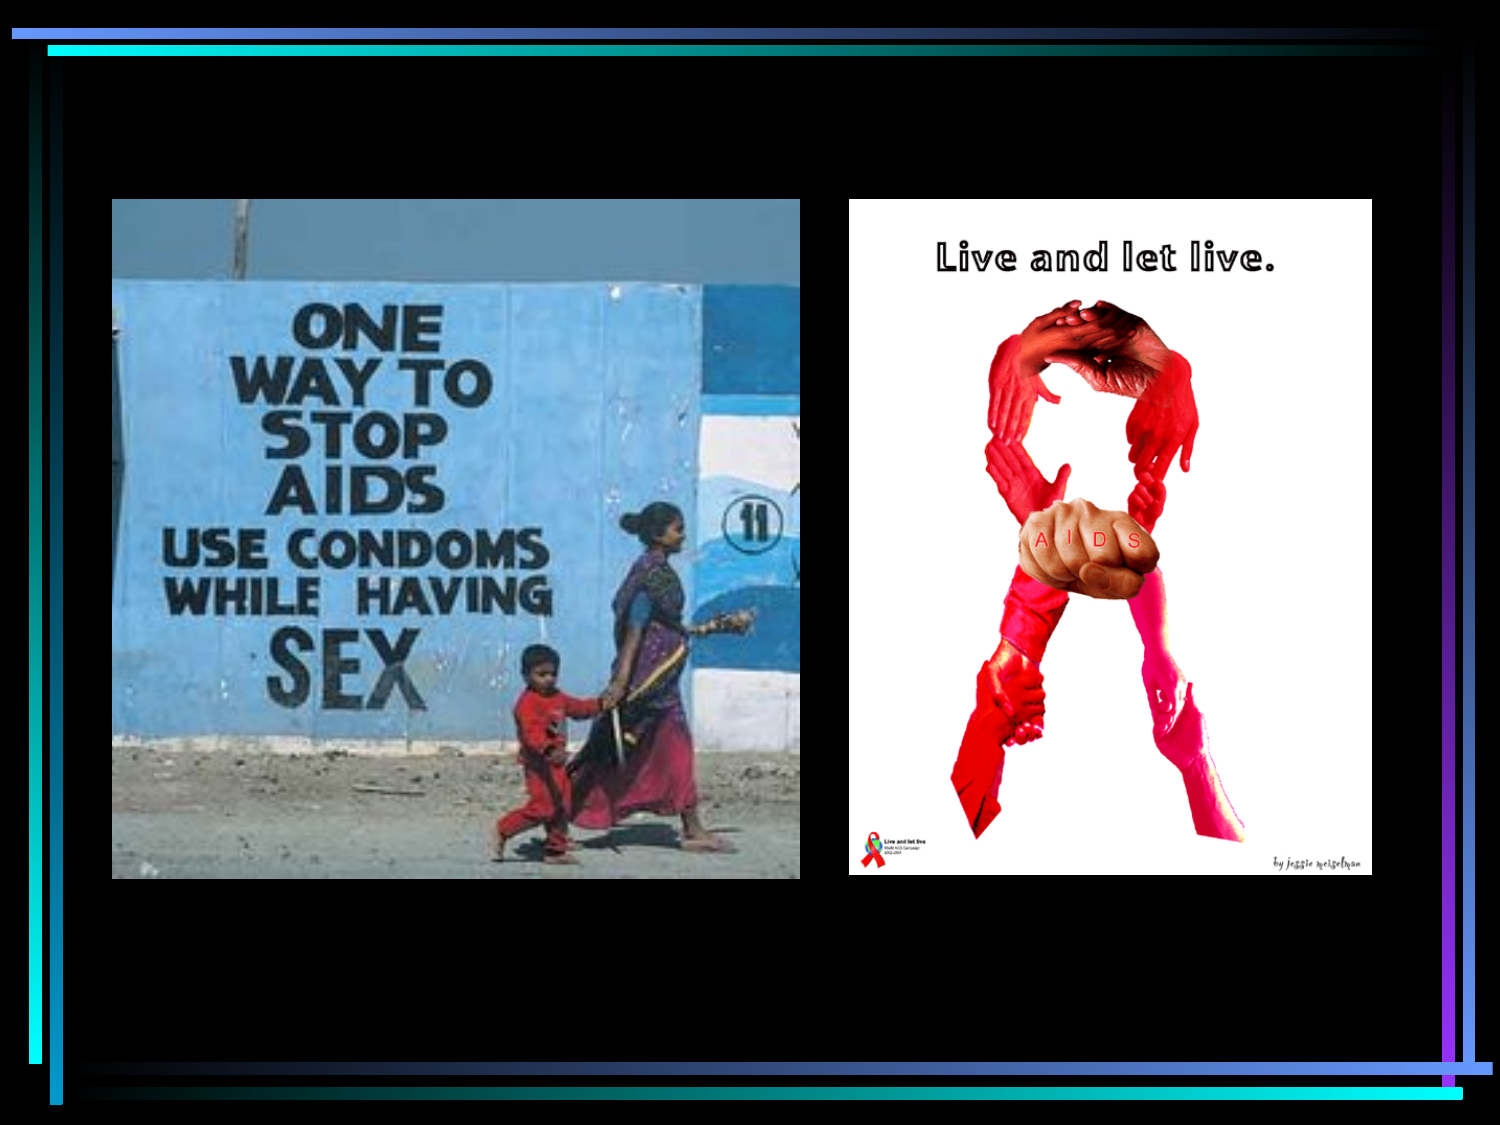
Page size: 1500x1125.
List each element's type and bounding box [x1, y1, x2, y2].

picture [112, 199, 800, 879]
picture [849, 199, 1372, 875]
